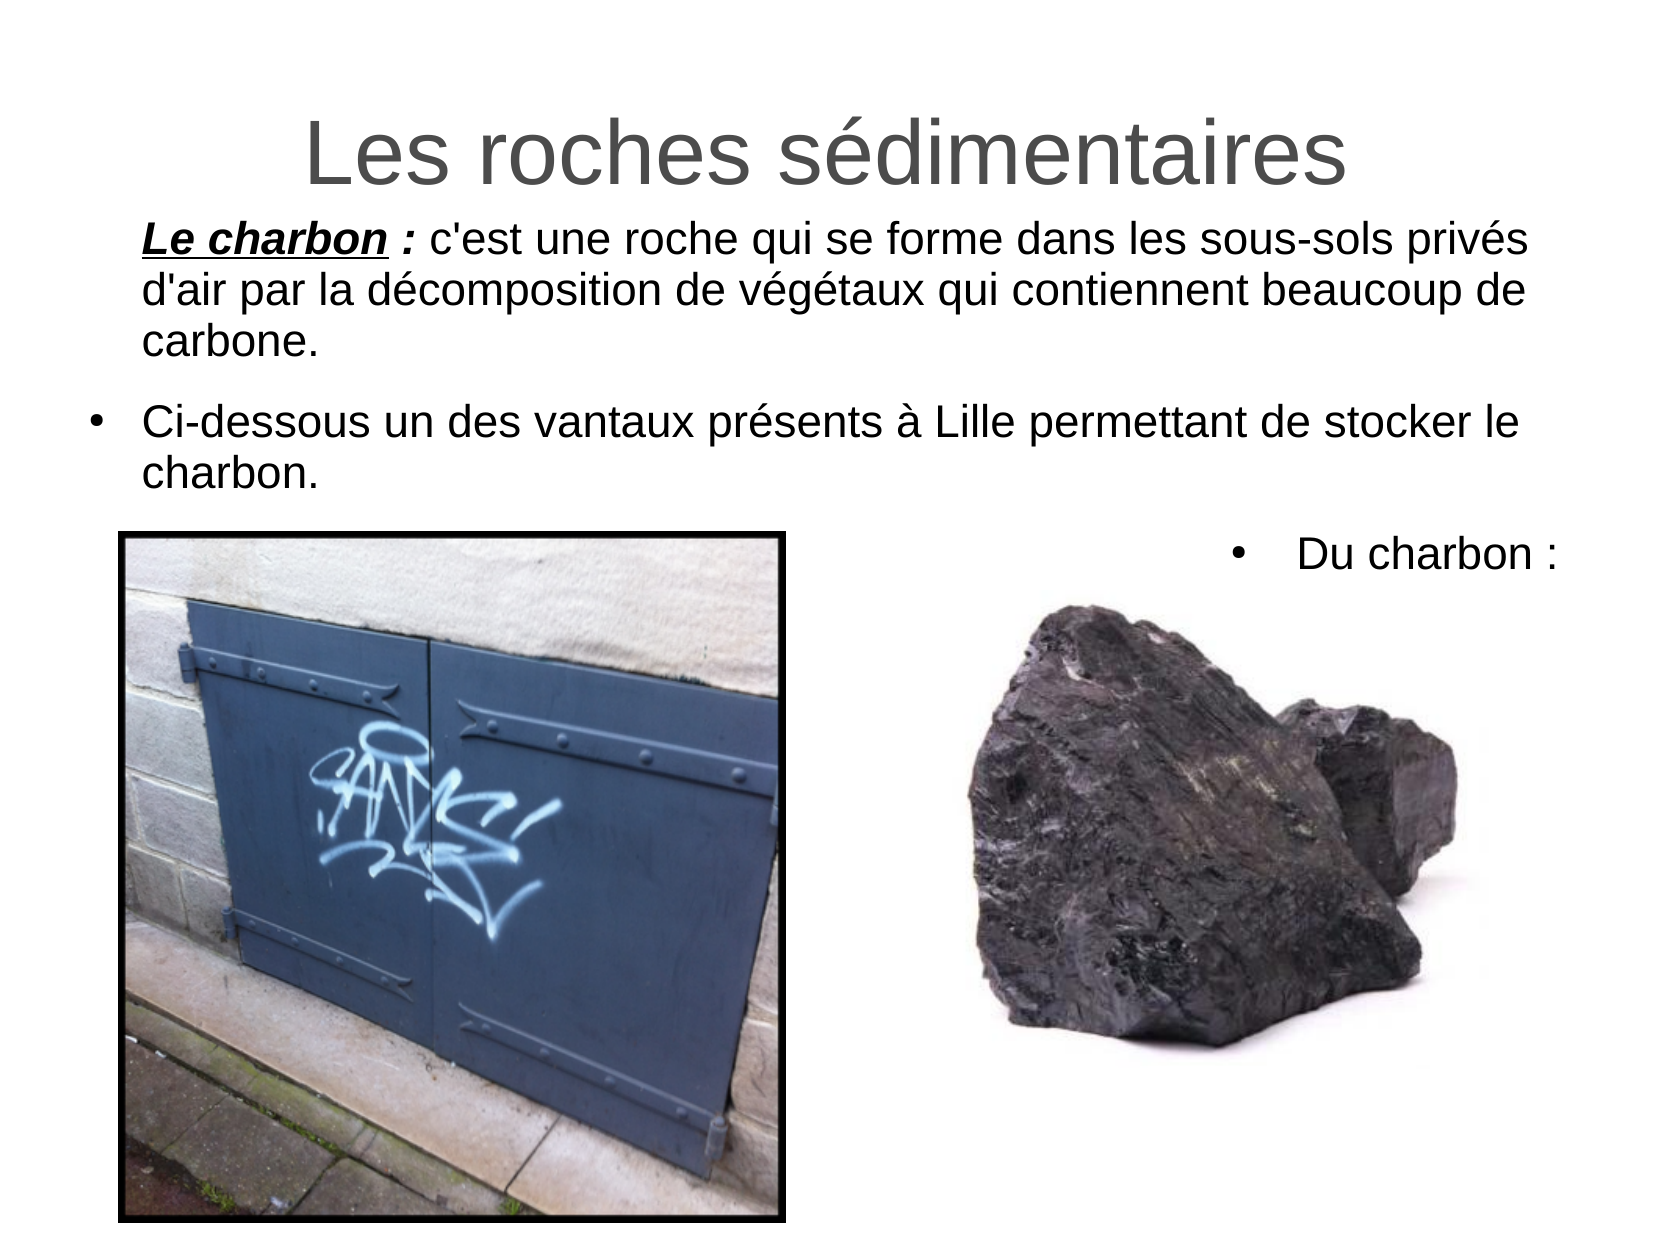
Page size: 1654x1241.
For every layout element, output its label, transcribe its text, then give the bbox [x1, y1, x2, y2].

title Les roches sédimentaires [82, 49, 1571, 257]
picture [118, 531, 786, 1223]
list Le charbon : c'est une roche qui se forme dans les sous-sols privés d'air par la décomposition de végétaux qui contiennent beaucoup de carbone. Ci-dessous un des vantaux présents à Lille permettant de stocker le charbon. Du charbon : [70, 212, 1559, 932]
picture [941, 590, 1489, 1069]
